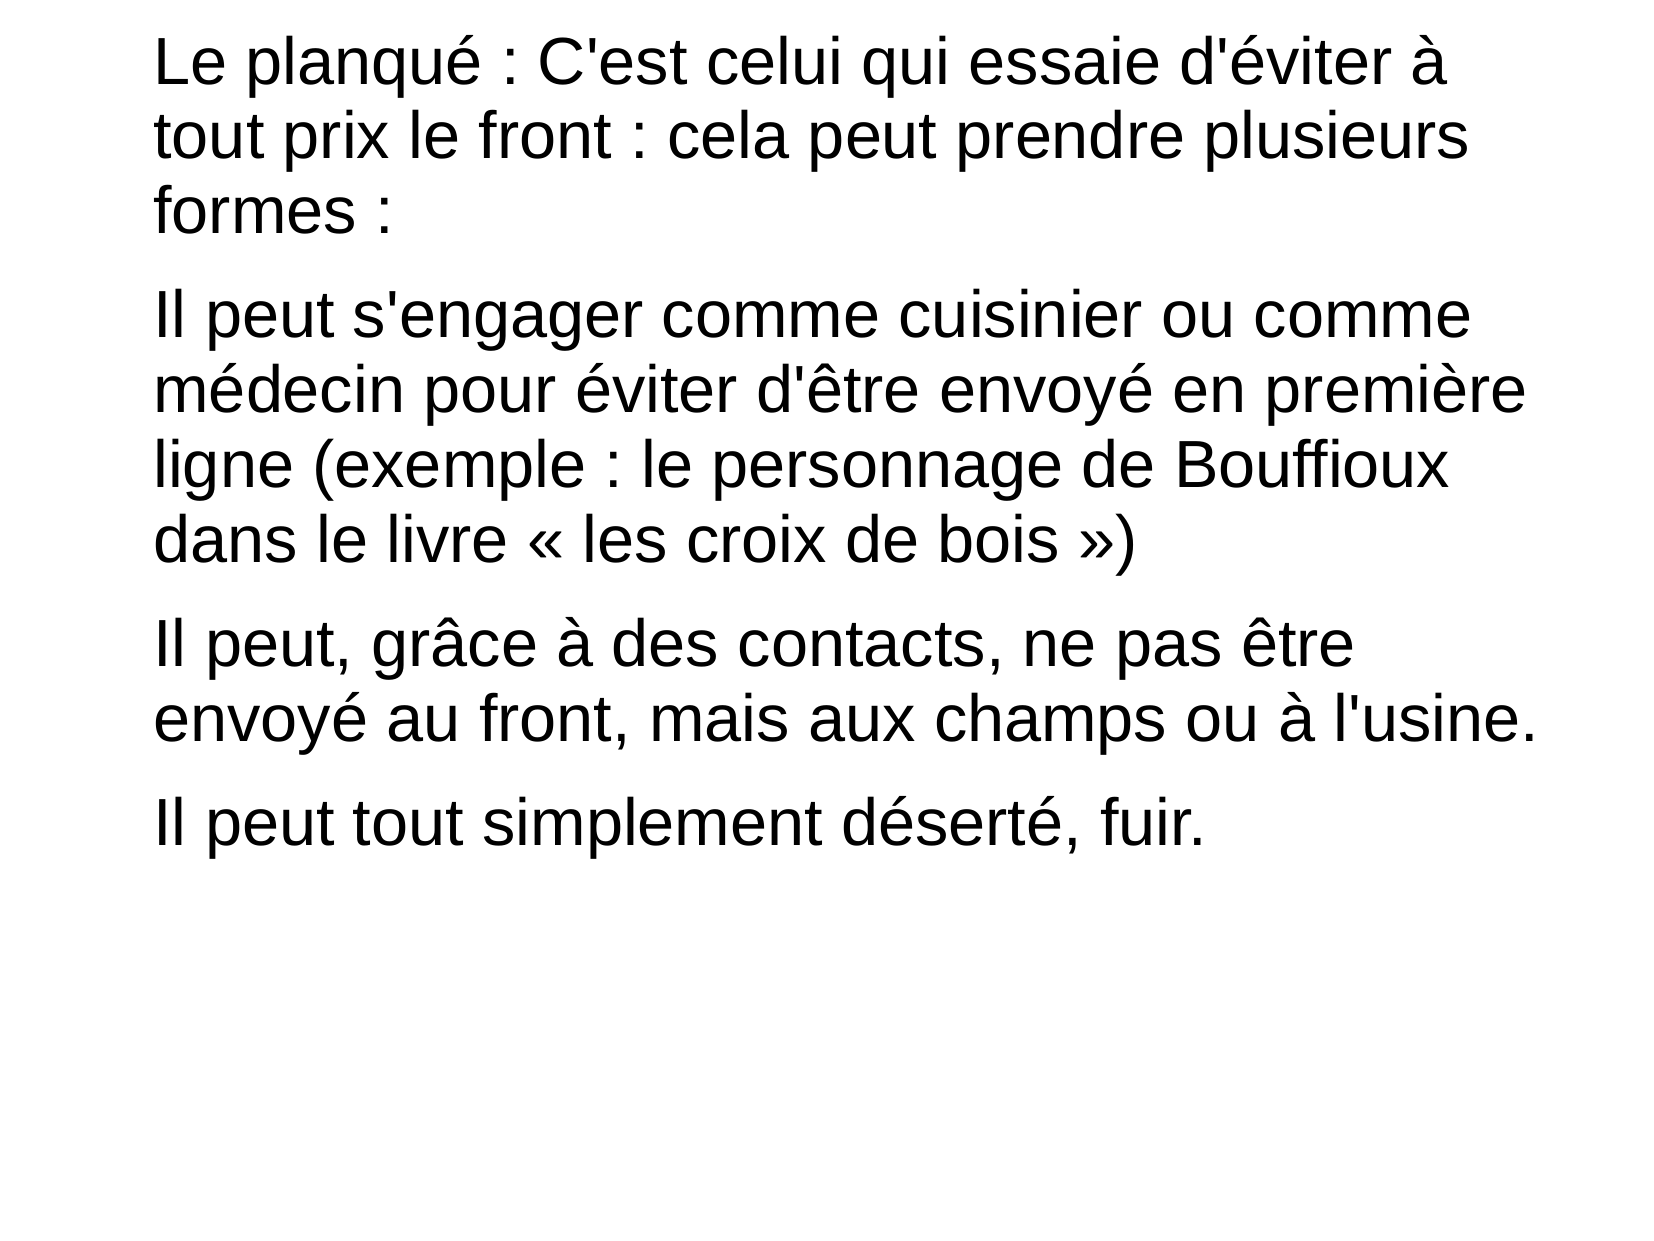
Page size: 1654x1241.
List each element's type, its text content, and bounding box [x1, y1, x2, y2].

list Le planqué : C'est celui qui essaie d'éviter à tout prix le front : cela peut prendre plusieurs formes : Il peut s'engager comme cuisinier ou comme médecin pour éviter d'être envoyé en première ligne (exemple : le personnage de Bouffioux dans le livre « les croix de bois ») Il peut, grâce à des contacts, ne pas être envoyé au front, mais aux champs ou à l'usine. Il peut tout simplement déserté, fuir. [82, 23, 1571, 1010]
